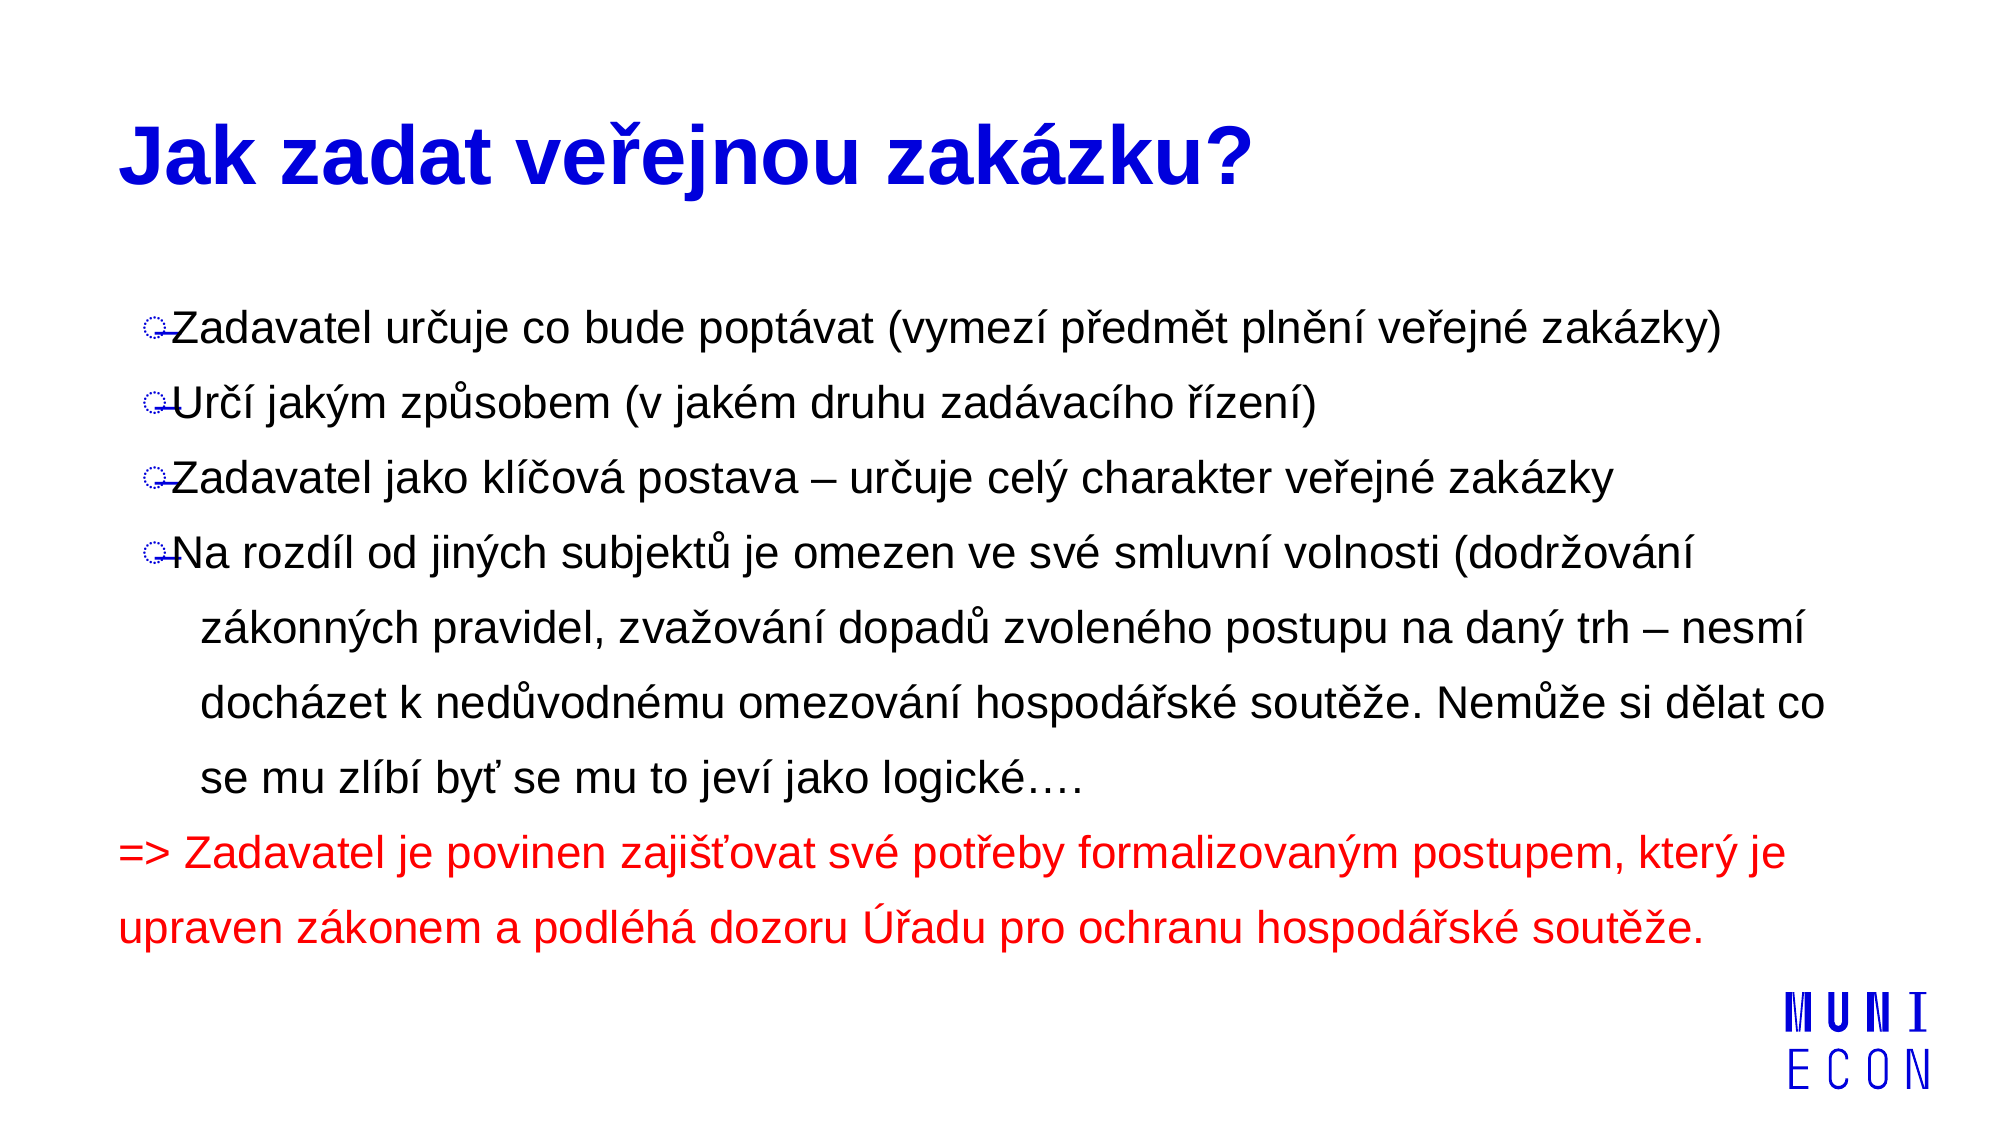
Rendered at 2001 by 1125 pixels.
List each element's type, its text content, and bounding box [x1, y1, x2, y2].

title Jak zadat veřejnou zakázku? [118, 118, 1883, 193]
list Zadavatel určuje co bude poptávat (vymezí předmět plnění veřejné zakázky) Určí jakým způsobem (v jakém druhu zadávacího řízení) Zadavatel jako klíčová postava – určuje celý charakter veřejné zakázky Na rozdíl od jiných subjektů je omezen ve své smluvní volnosti (dodržování zákonných pravidel, zvažování dopadů zvoleného postupu na daný trh – nesmí docházet k nedůvodnému omezování hospodářské soutěže. Nemůže si dělat co se mu zlíbí byť se mu to jeví jako logické…. => Zadavatel je povinen zajišťovat své potřeby formalizovaným postupem, který je upraven zákonem a podléhá dozoru Úřadu pro ochranu hospodářské soutěže. [118, 277, 1883, 957]
